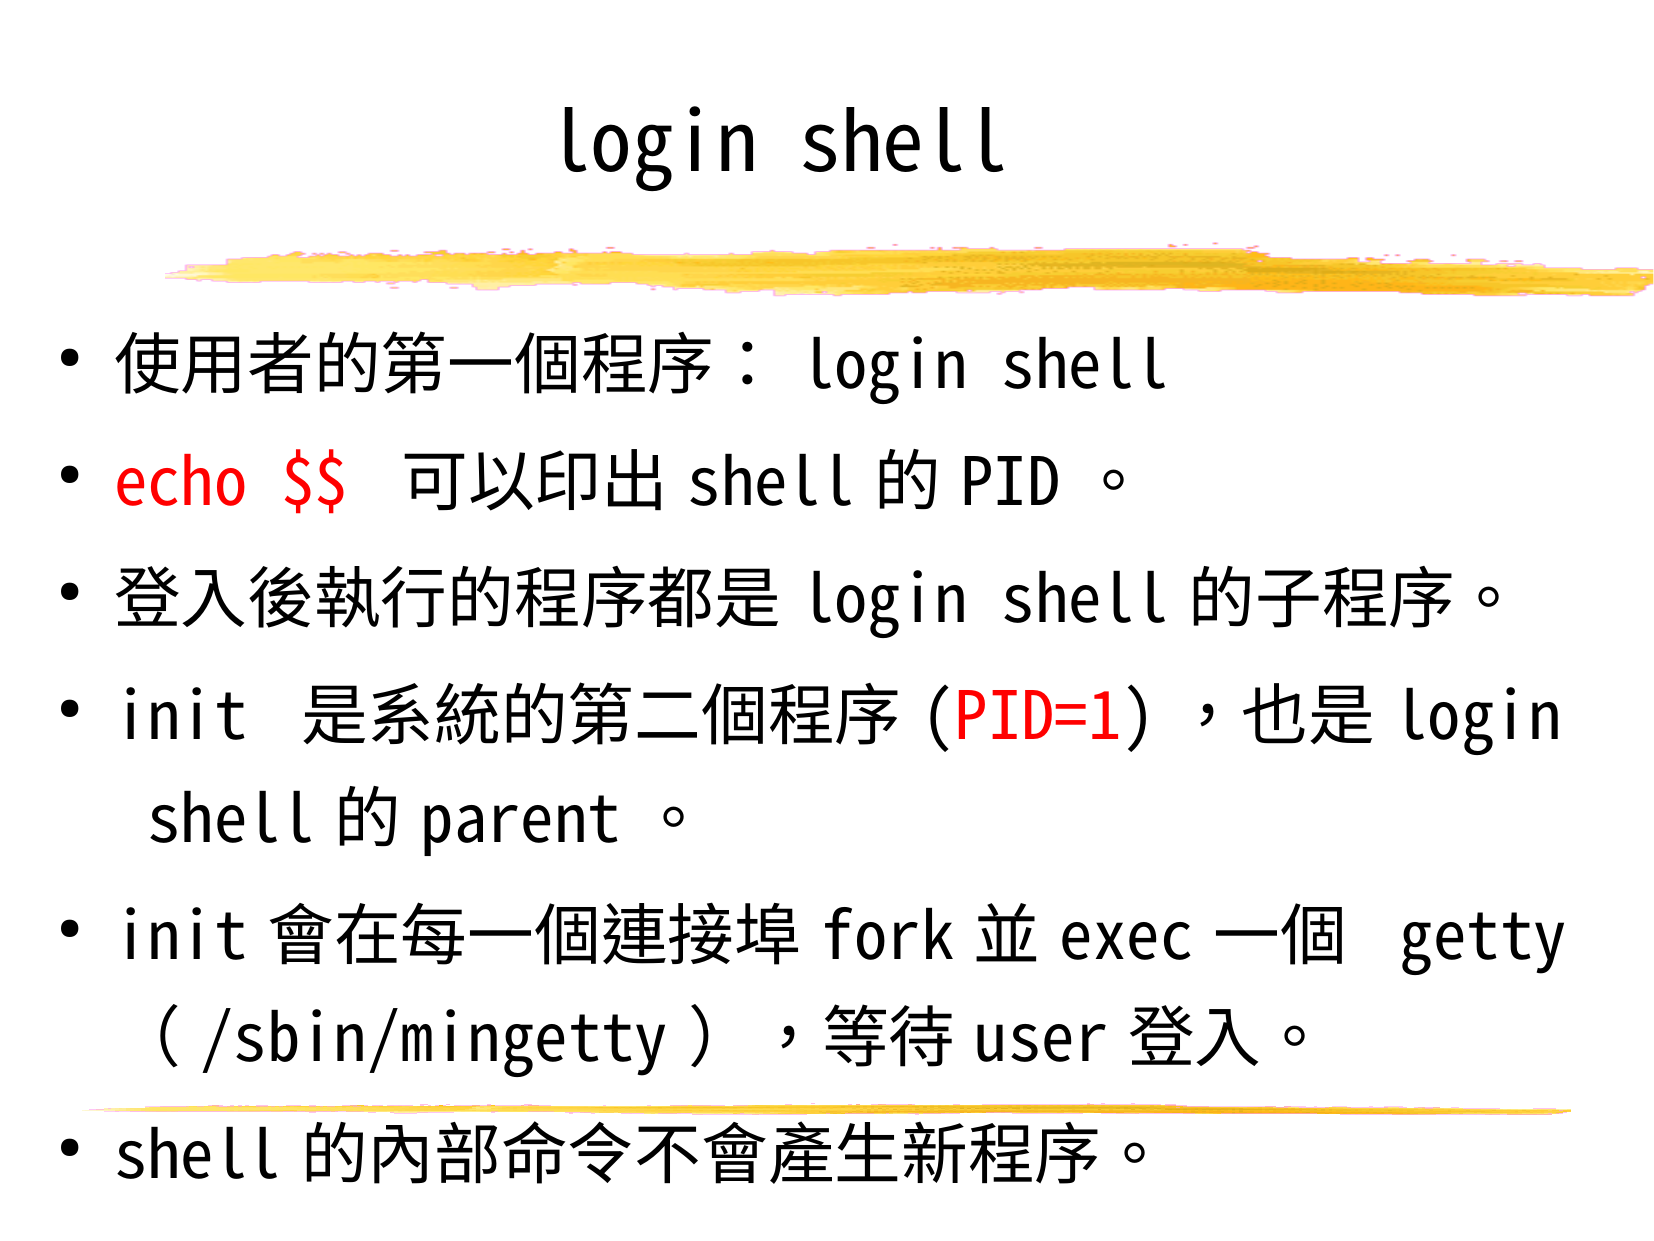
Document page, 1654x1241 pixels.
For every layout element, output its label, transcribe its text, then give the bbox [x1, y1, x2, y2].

title login shell [76, 28, 1482, 236]
picture [165, 237, 1654, 308]
list 使用者的第一個程序：login shell echo $$ 可以印出shell的PID。 登入後執行的程序都是login shell的子程序。 init 是系統的第二個程序(PID=1)，也是login shell的parent。 init會在每一個連接埠fork並exec一個 getty（/sbin/mingetty），等待user登入。 shell的內部命令不會產生新程序。 [57, 305, 1586, 1110]
picture [82, 1110, 1571, 1117]
